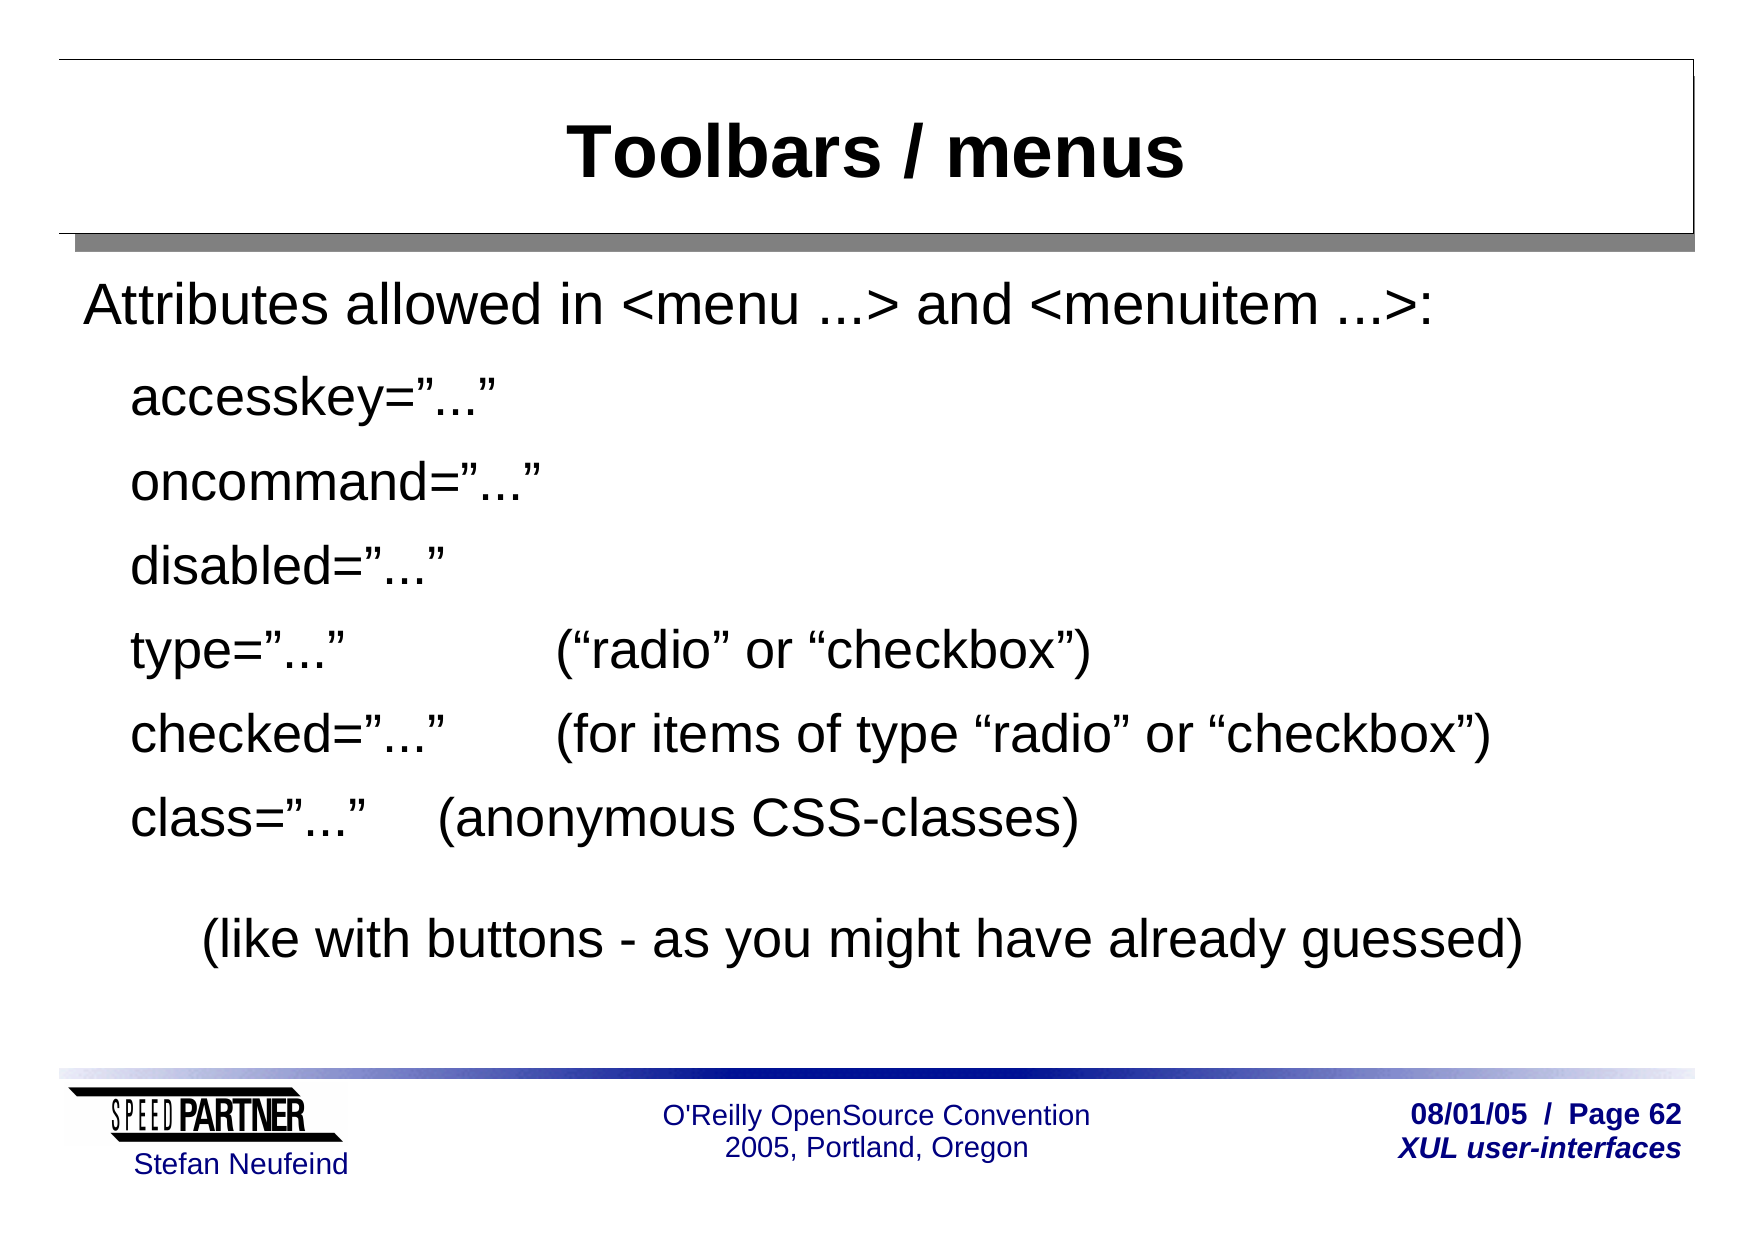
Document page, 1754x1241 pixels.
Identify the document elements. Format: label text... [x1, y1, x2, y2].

picture [64, 1082, 348, 1146]
list Attributes allowed in <menu ...> and <menuitem ...>: accesskey=”...” oncommand=”...” disabled=”...” type=”...” (“radio” or “checkbox”) checked=”...” (for items of type “radio” or “checkbox”) class=”...” (anonymous CSS-classes) (like with buttons - as you might have already guessed) [71, 272, 1695, 1055]
picture [59, 1068, 1695, 1079]
title Toolbars / menus [59, 59, 1695, 244]
